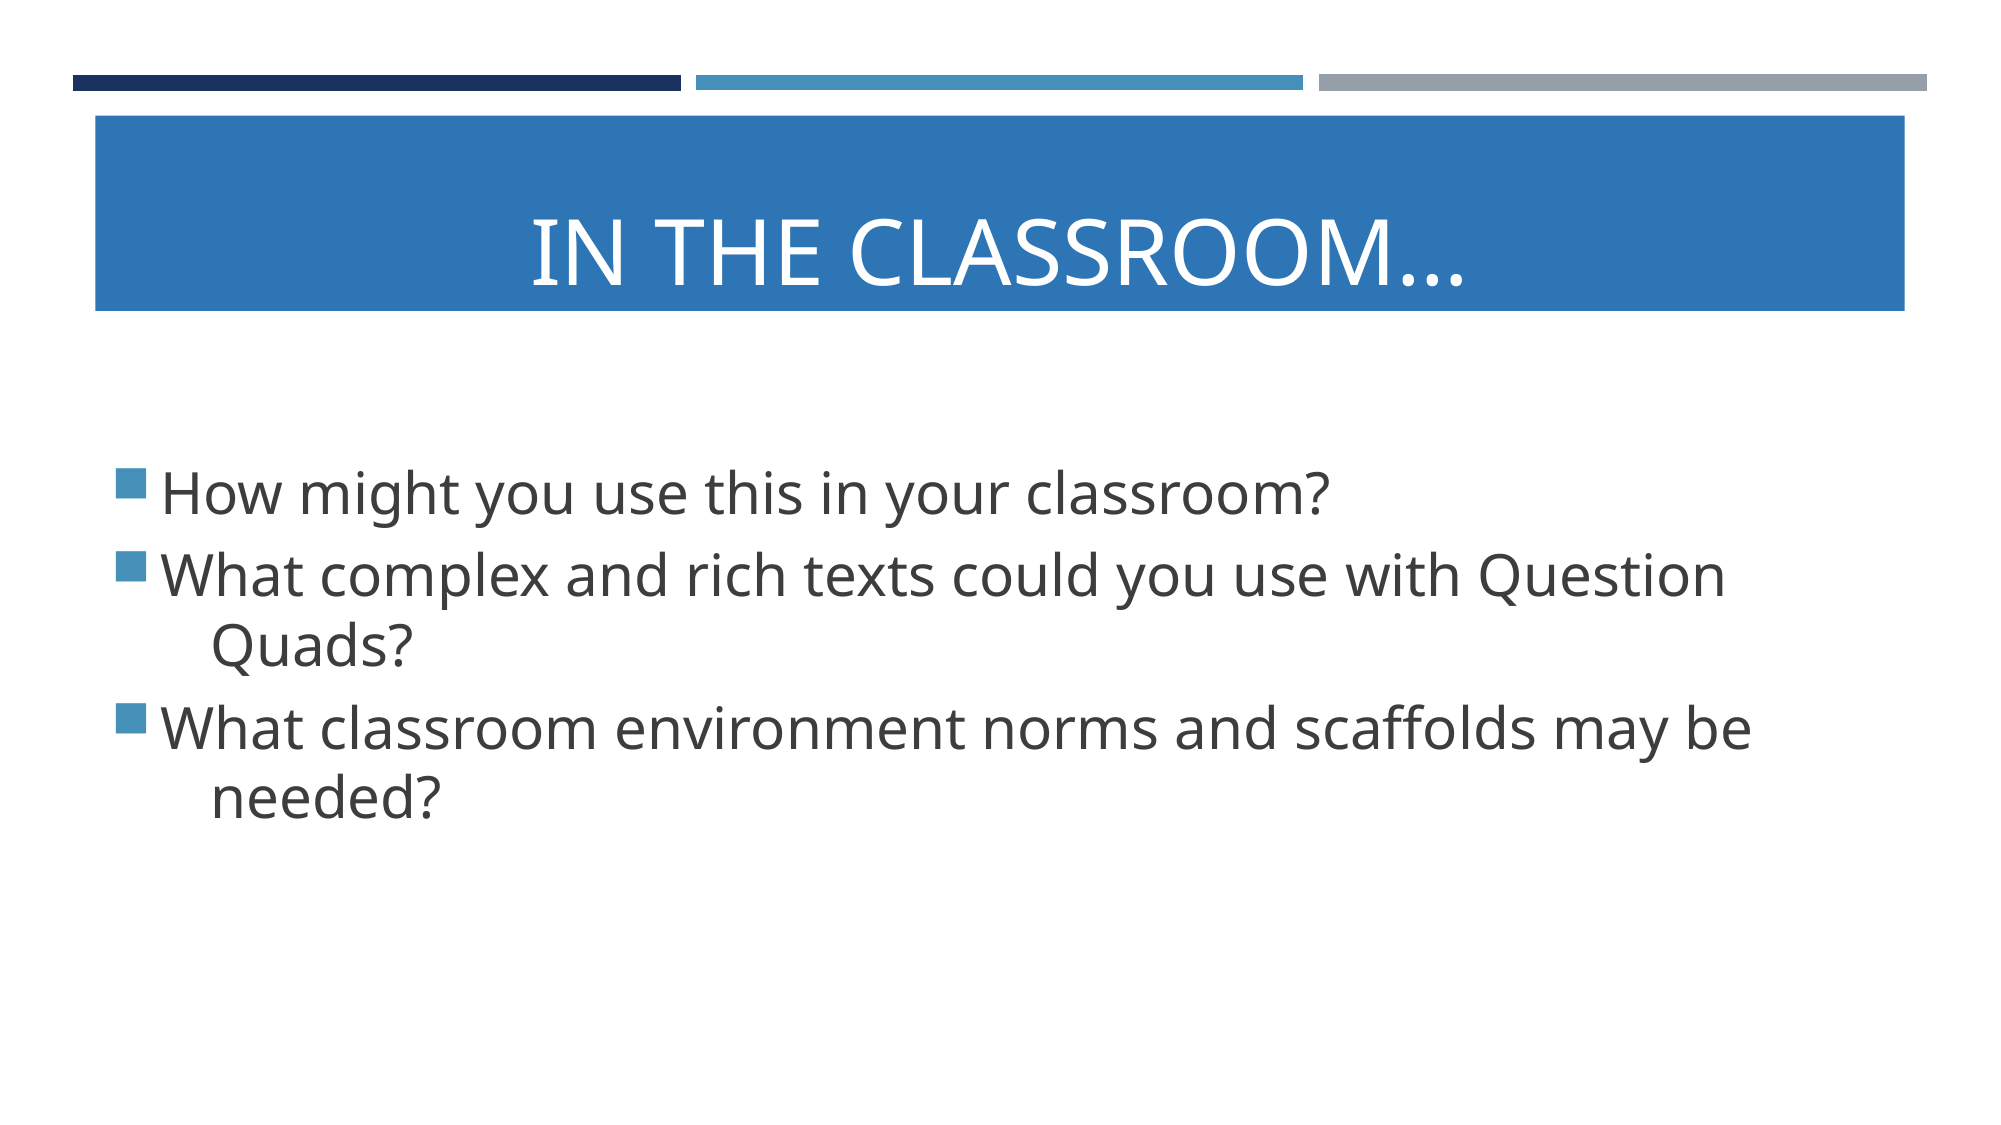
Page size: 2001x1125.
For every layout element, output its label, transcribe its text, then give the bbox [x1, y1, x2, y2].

list How might you use this in your classroom? What complex and rich texts could you use with Question Quads? What classroom environment norms and scaffolds may be needed? [95, 383, 1905, 962]
title In the classroom… [95, 115, 1905, 311]
